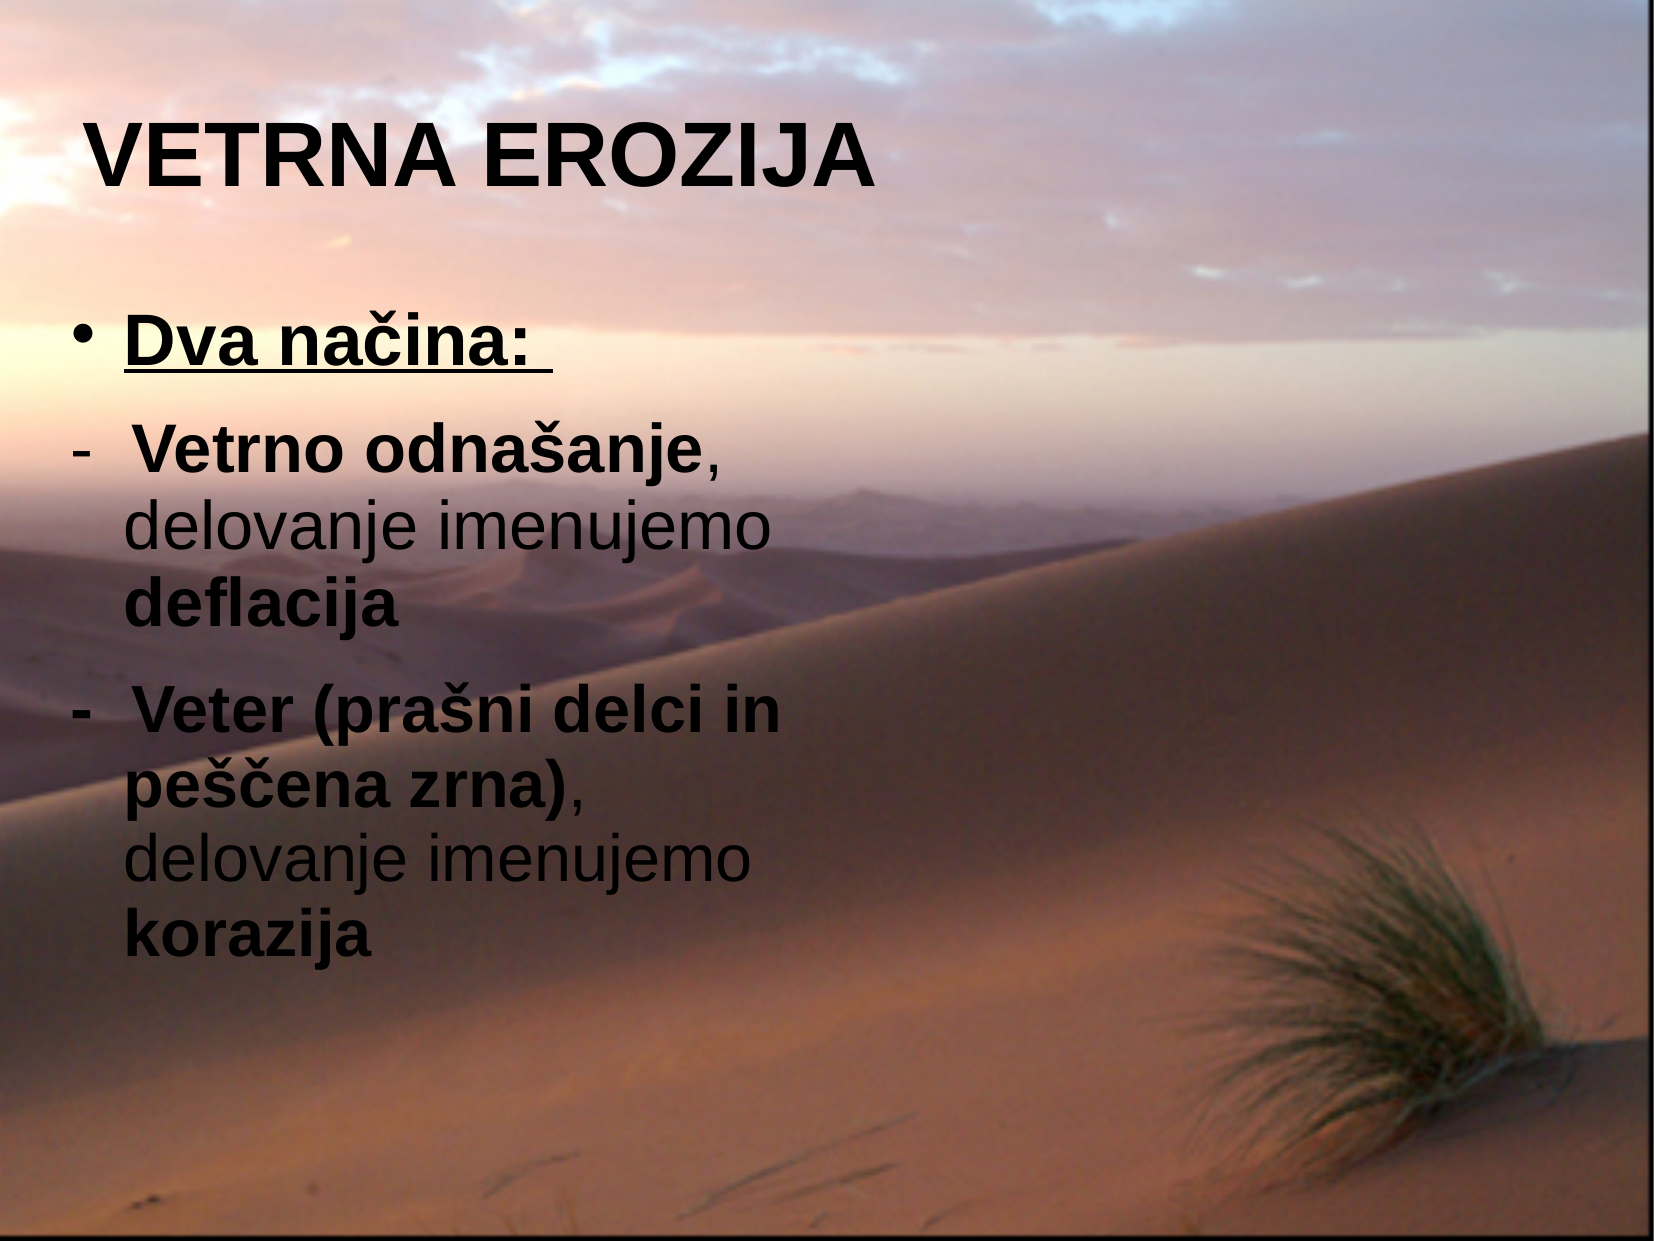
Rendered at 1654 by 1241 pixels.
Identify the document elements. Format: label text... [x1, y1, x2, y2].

title VETRNA EROZIJA [82, 49, 1571, 257]
list Dva načina: - Vetrno odnašanje, delovanje imenujemo deflacija - Veter (prašni delci in peščena zrna), delovanje imenujemo korazija [53, 295, 857, 1128]
picture [0, 0, 1654, 1241]
